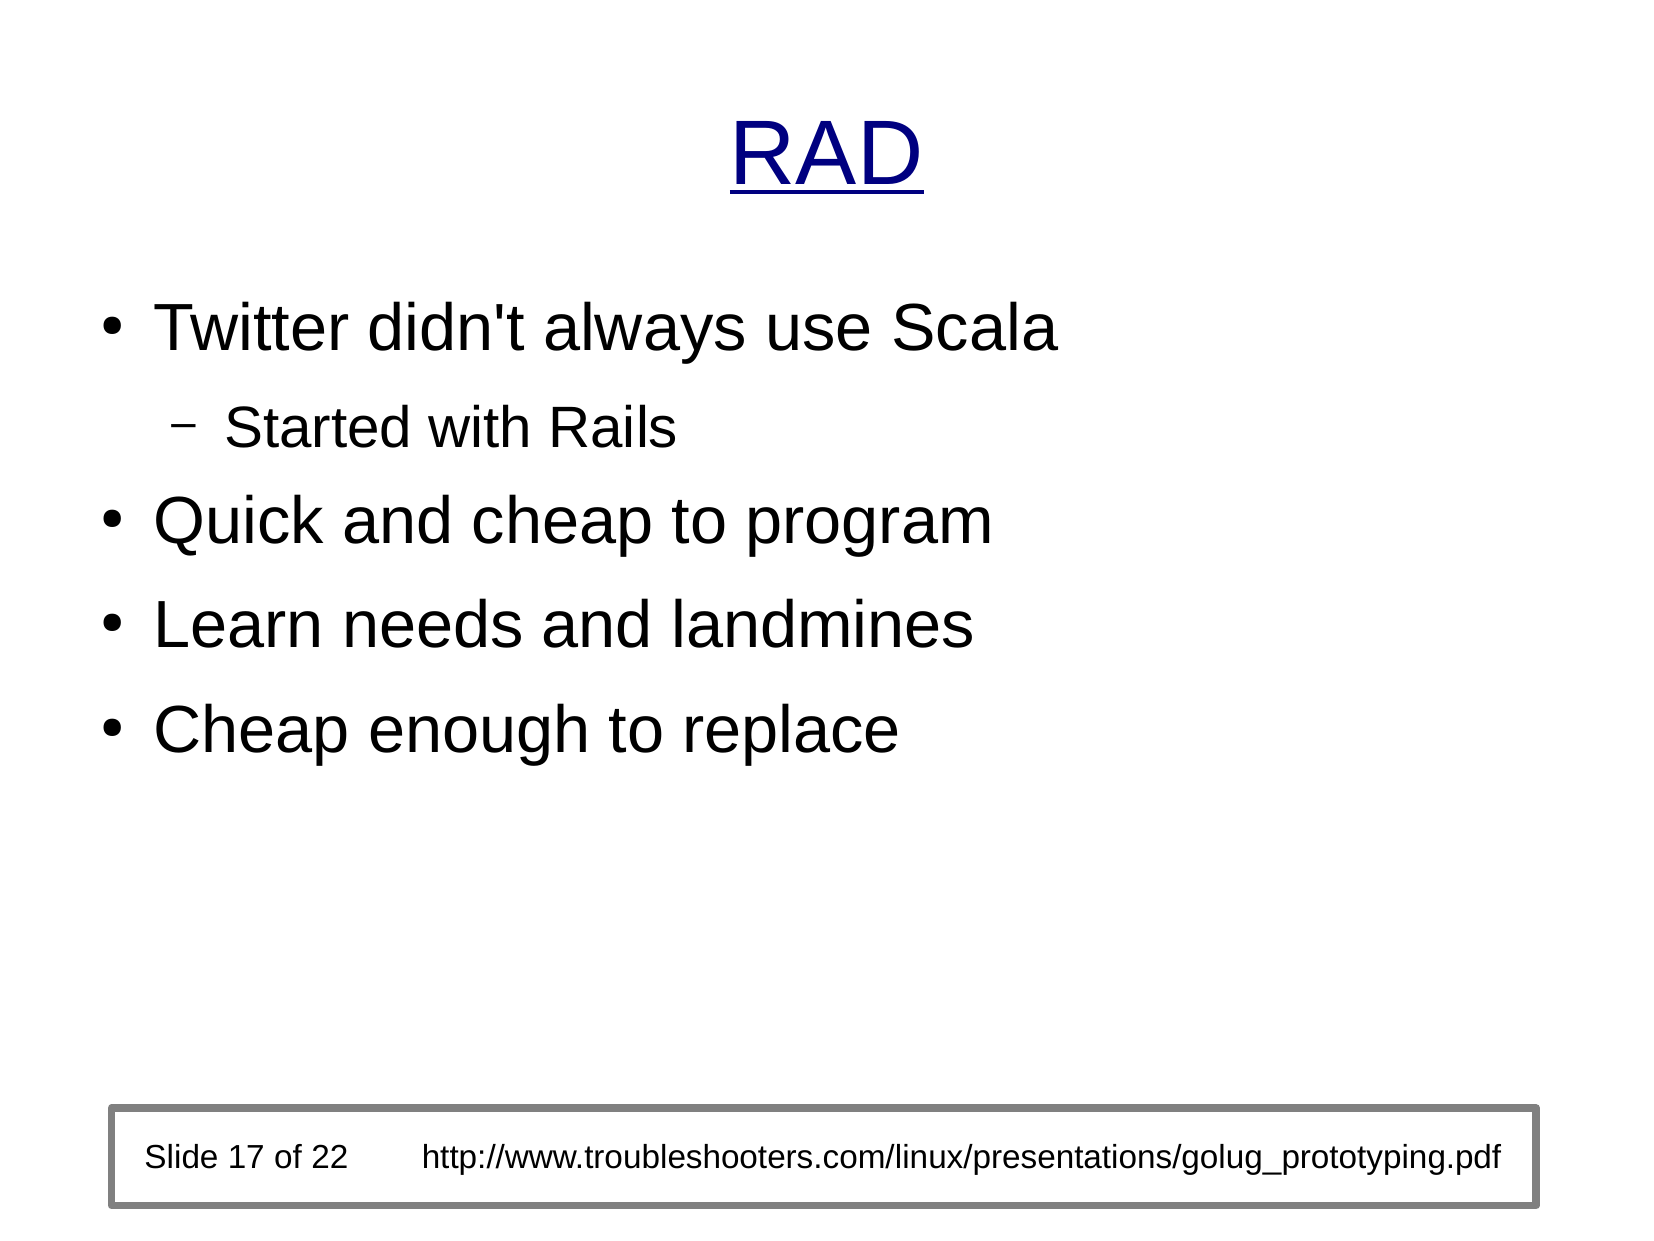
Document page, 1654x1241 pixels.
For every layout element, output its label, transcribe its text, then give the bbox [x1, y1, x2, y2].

list Twitter didn't always use Scala Started with Rails Quick and cheap to program Learn needs and landmines Cheap enough to replace [82, 290, 1538, 1010]
text_box Slide <number> of 22 http://www.troubleshooters.com/linux/presentations/golug_prototyping.pdf [111, 1108, 1537, 1206]
title RAD [82, 49, 1571, 257]
